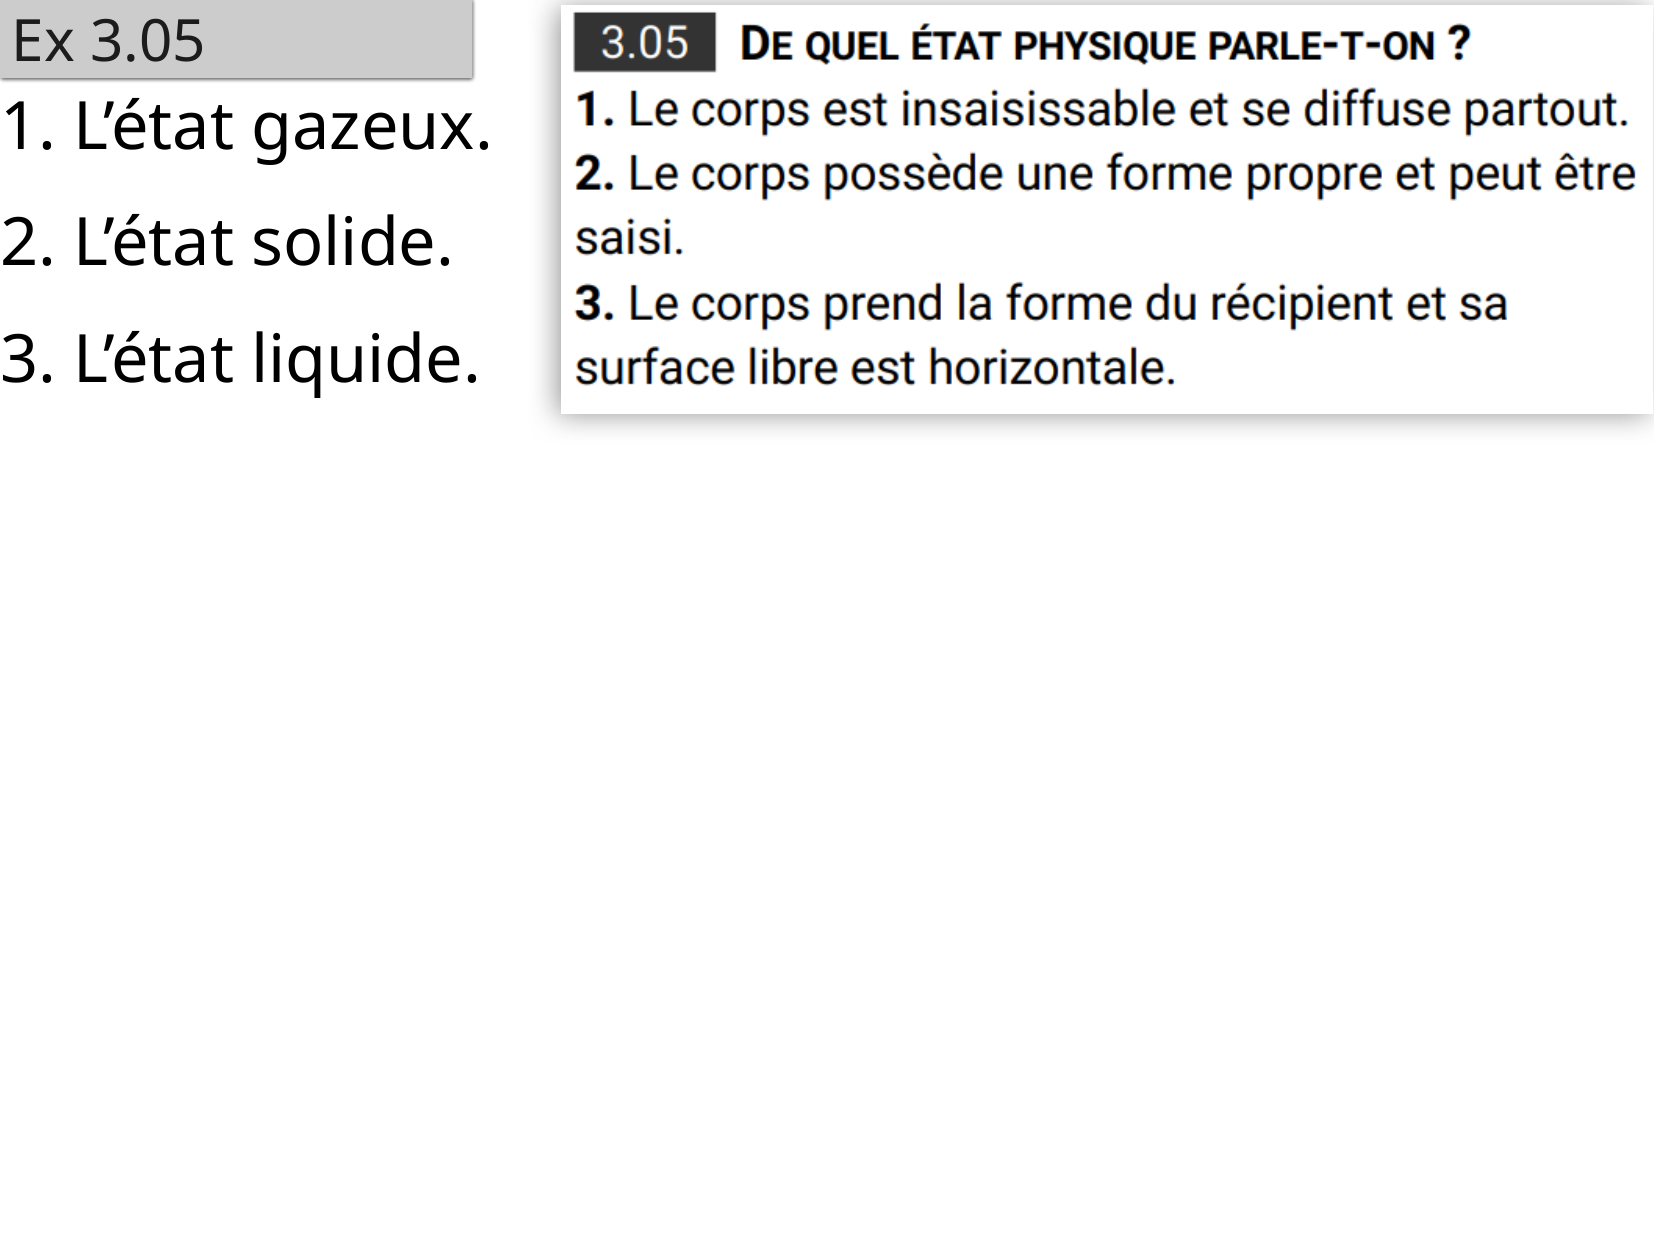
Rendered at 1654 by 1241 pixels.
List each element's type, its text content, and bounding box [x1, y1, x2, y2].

title Ex 3.05 [0, 0, 473, 78]
list 1. L’état gazeux. 2. L’état solide. 3. L’état liquide. [0, 78, 1654, 1241]
picture [561, 5, 1654, 414]
